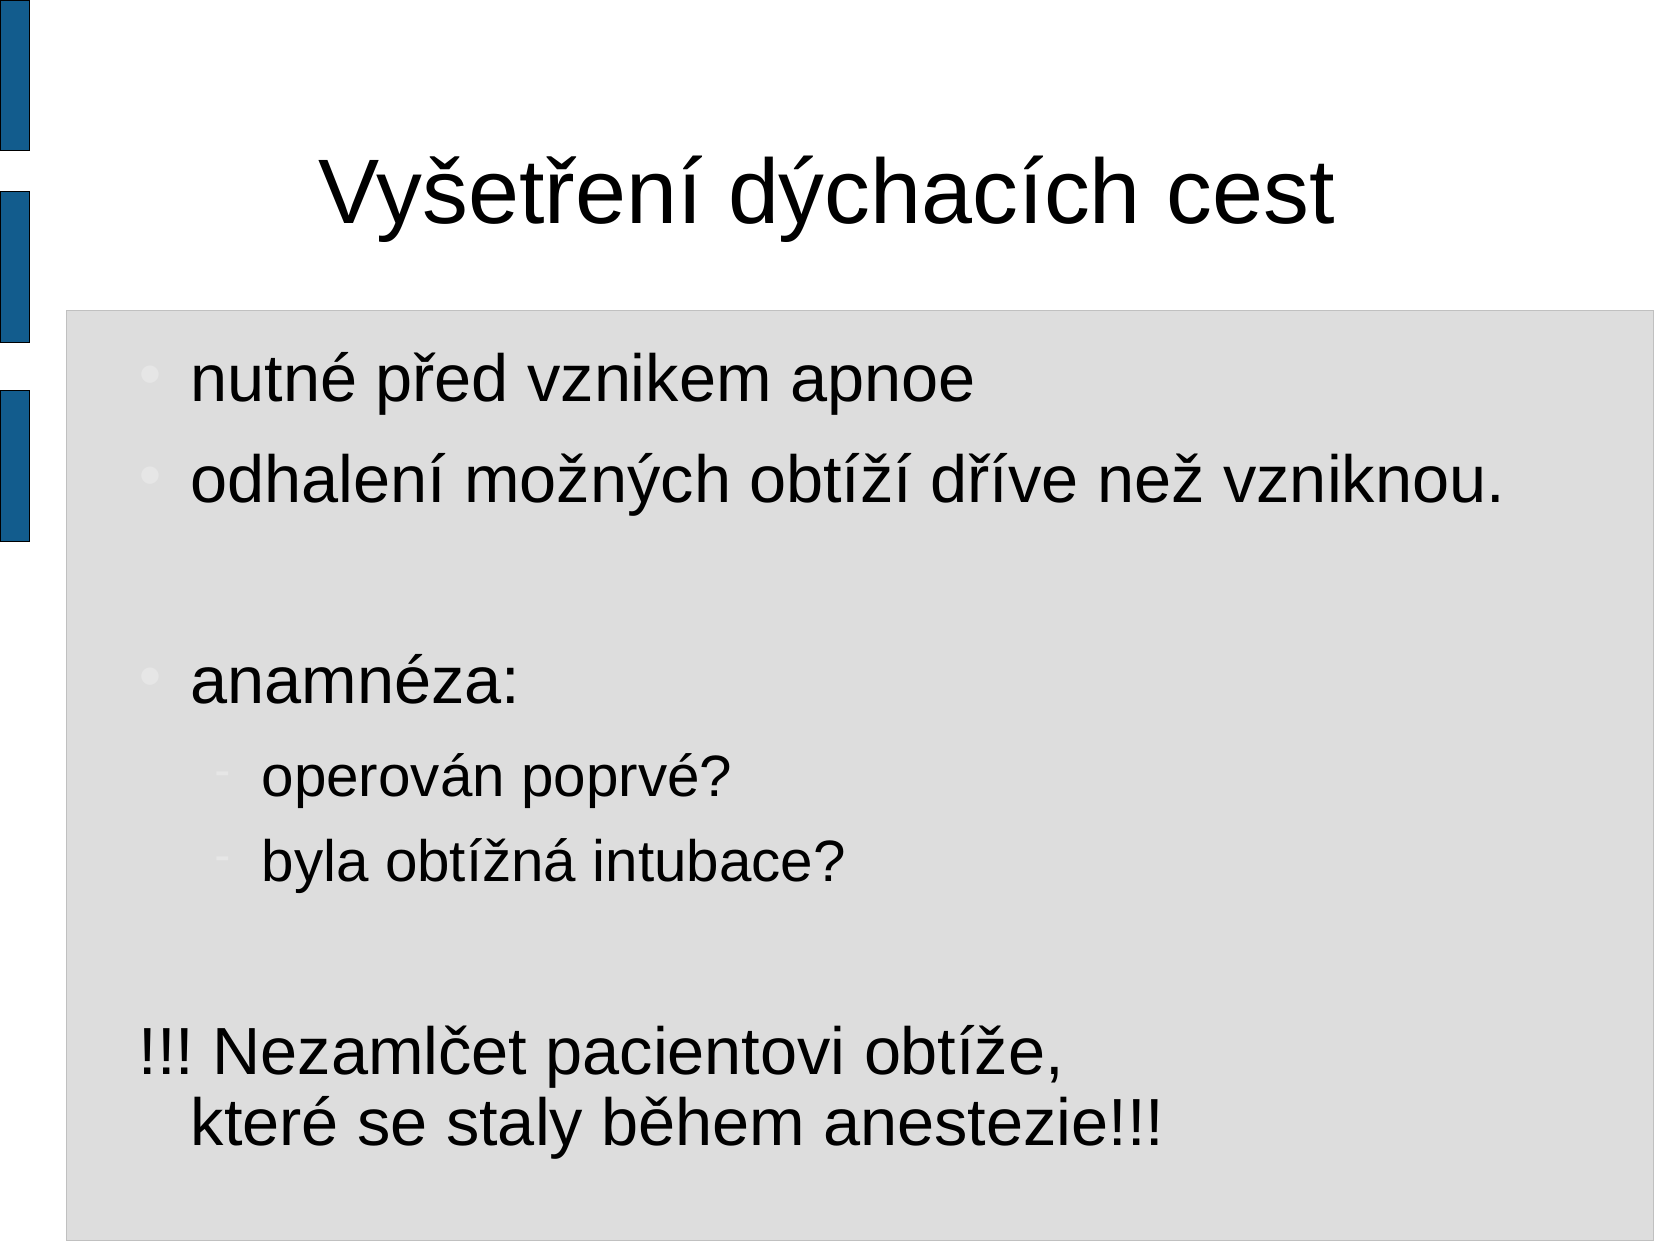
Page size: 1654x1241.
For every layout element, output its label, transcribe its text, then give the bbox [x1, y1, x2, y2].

list nutné před vznikem apnoe odhalení možných obtíží dříve než vzniknou. anamnéza: operován poprvé? byla obtížná intubace? !!! Nezamlčet pacientovi obtíže, které se staly během anestezie!!! [121, 344, 1534, 1164]
title Vyšetření dýchacích cest [121, 91, 1534, 299]
